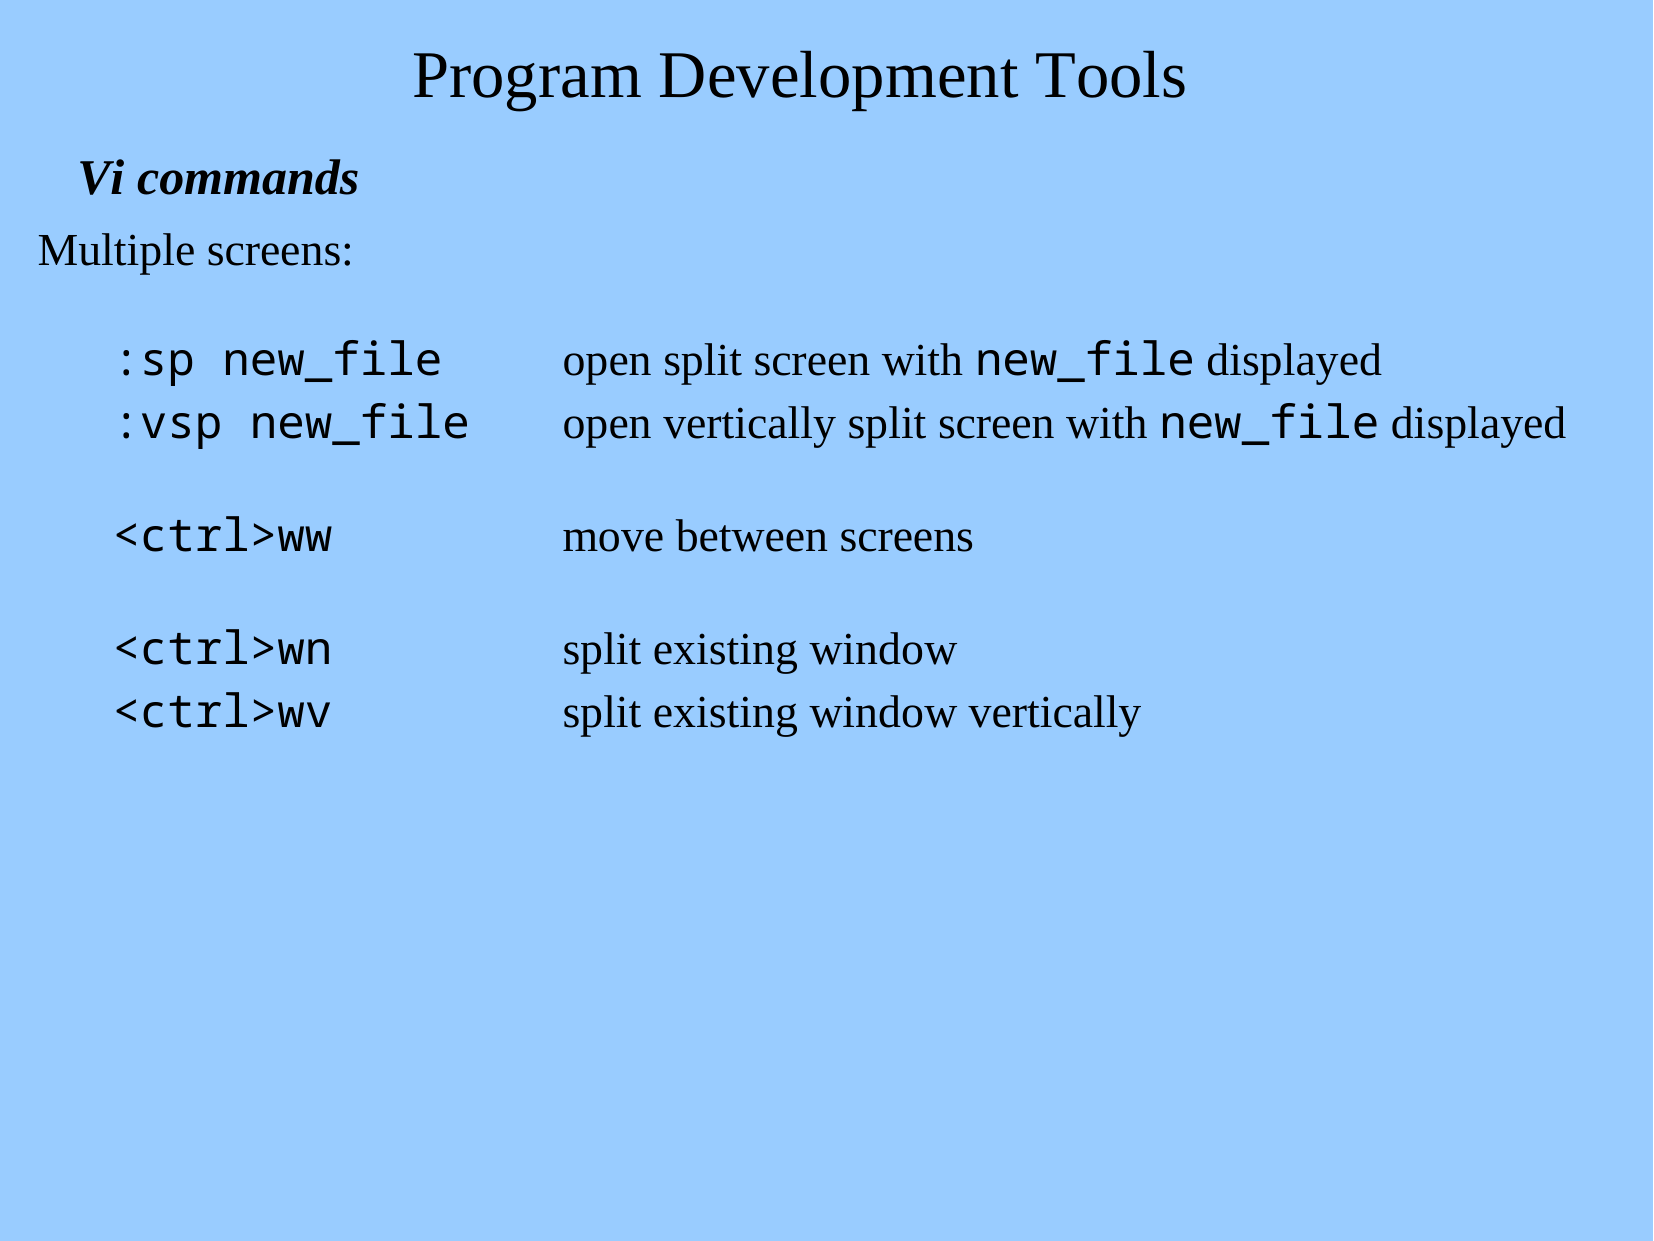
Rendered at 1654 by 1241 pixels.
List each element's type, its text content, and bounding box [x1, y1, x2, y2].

text_box Program Development Tools [412, 38, 1206, 113]
text_box Multiple screens: :sp new_file open split screen with new_file displayed :vsp new_file open vertically split screen with new_file displayed <ctrl>ww move between screens <ctrl>wn split existing window <ctrl>wv split existing window vertically [37, 225, 1575, 1190]
text_box Vi commands [77, 150, 929, 206]
